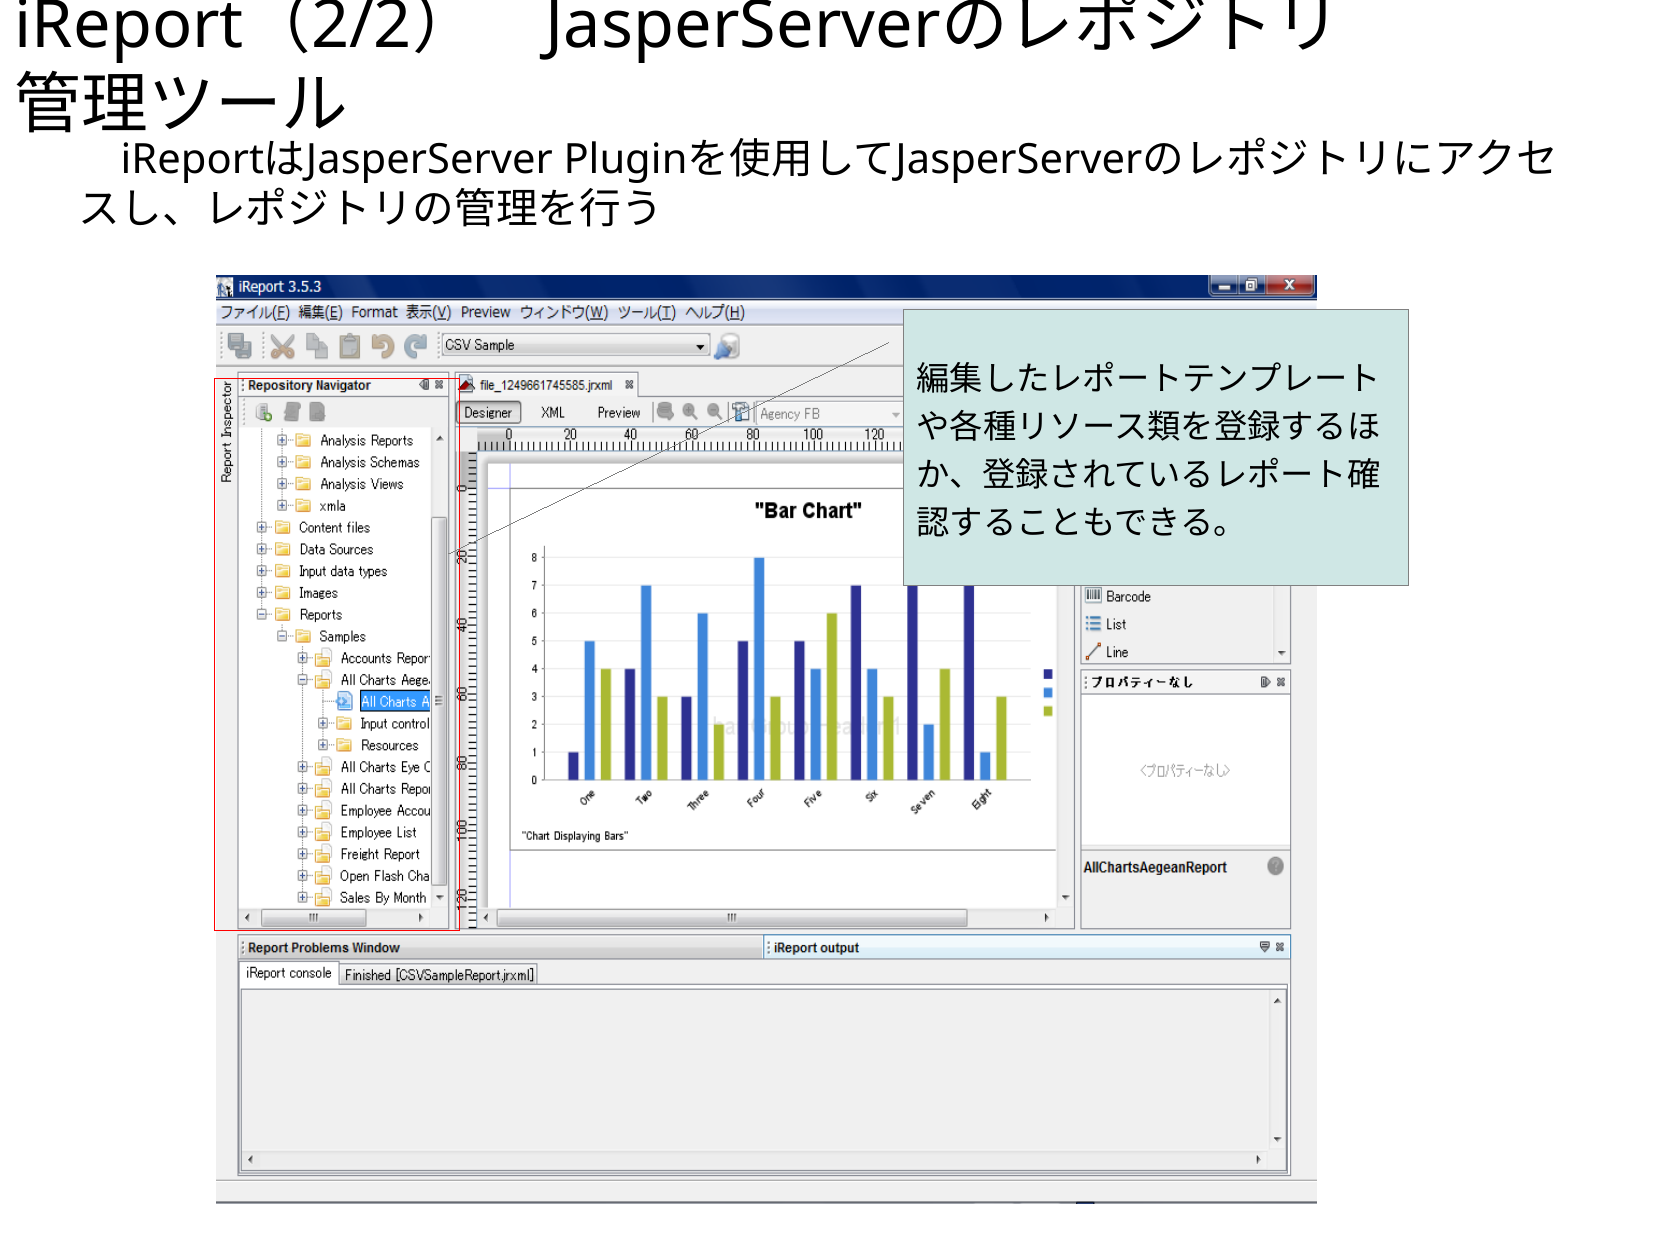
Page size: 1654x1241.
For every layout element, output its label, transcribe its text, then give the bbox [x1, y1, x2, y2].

picture [216, 275, 1317, 1204]
text_box 編集したレポートテンプレートや各種リソース類を登録するほか、登録されているレポート確認することもできる。 [903, 310, 1409, 586]
text_box iReportはJasperServer Pluginを使用してJasperServerのレポジトリにアクセスし、レポジトリの管理を行う [64, 123, 1576, 240]
text_box iReport（2/2） JasperServerのレポジトリ管理ツール [0, 0, 1406, 122]
picture [216, 379, 459, 930]
